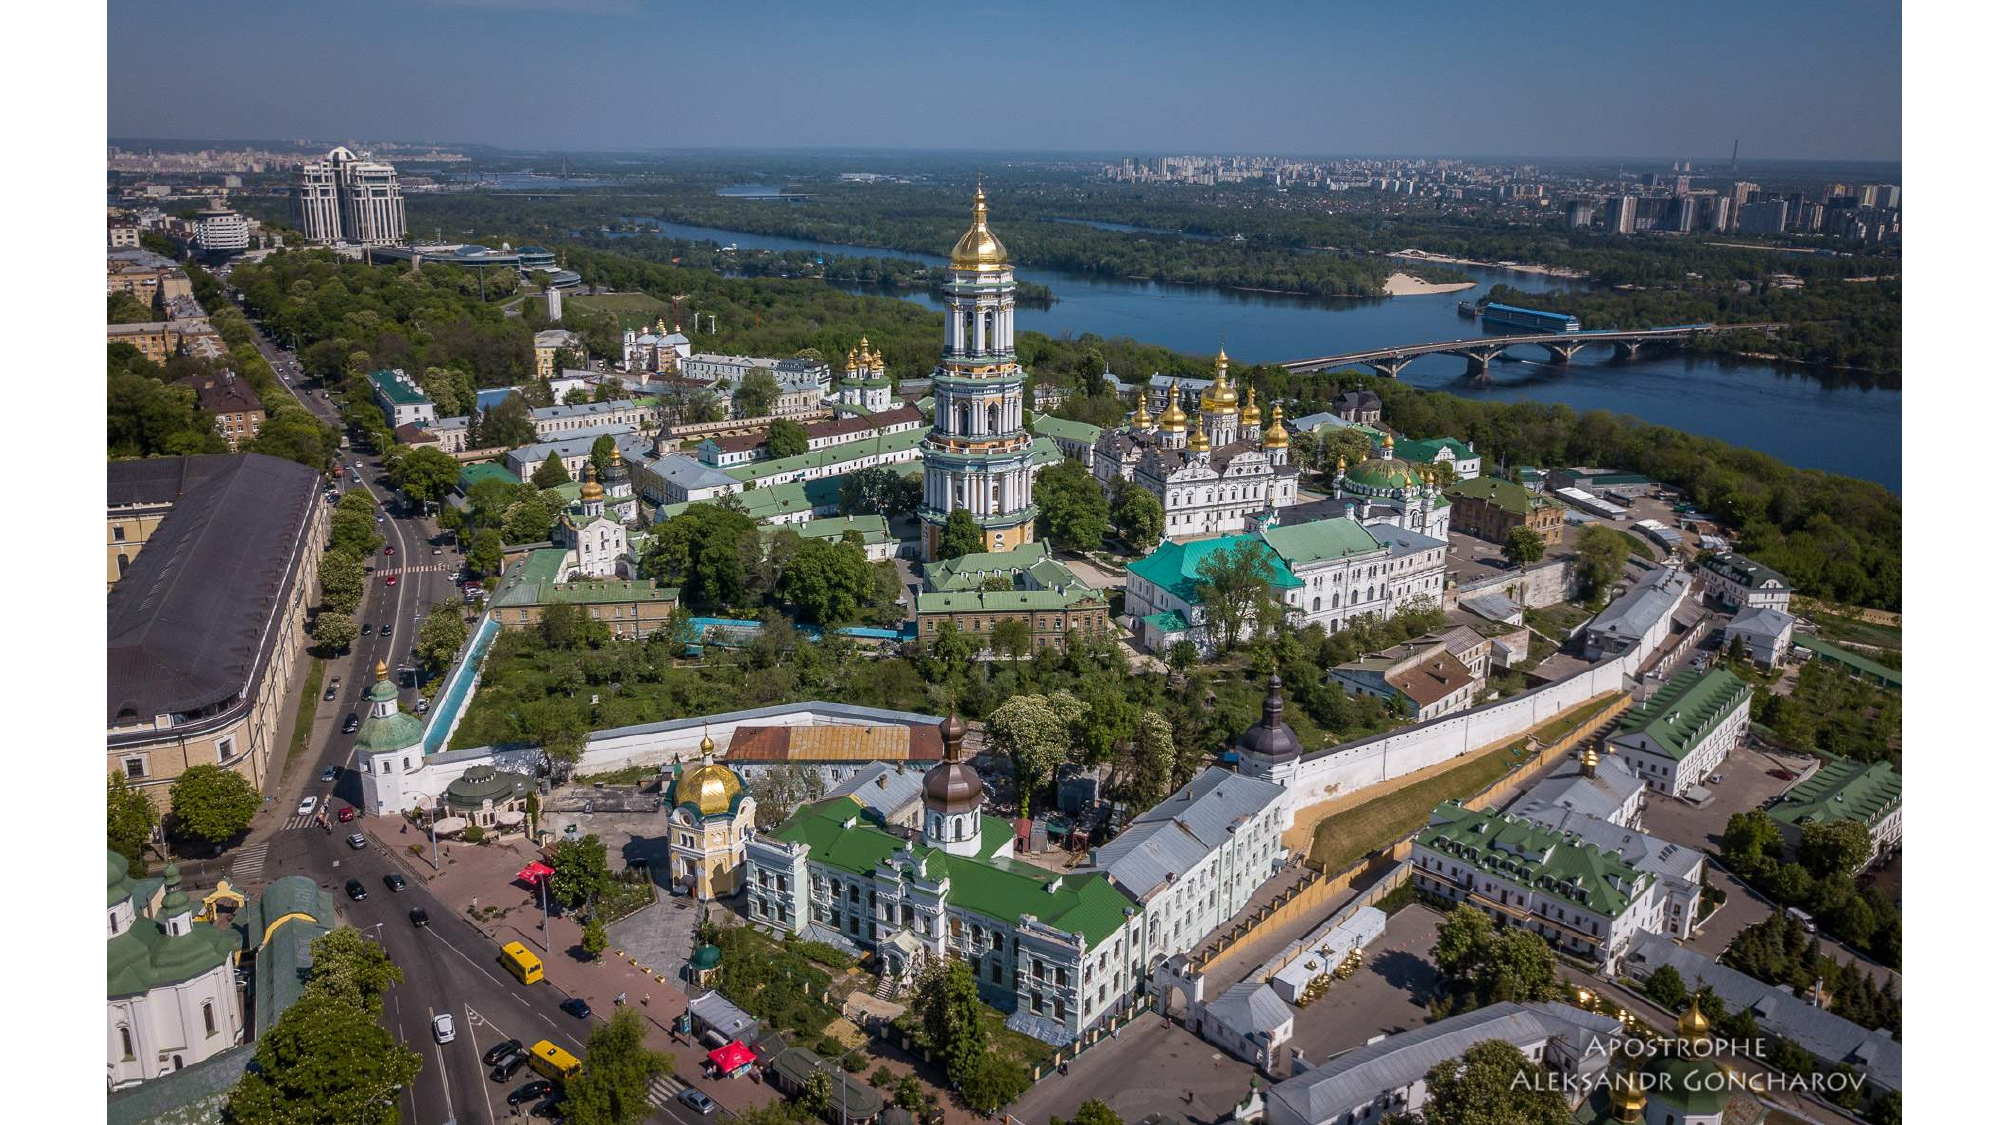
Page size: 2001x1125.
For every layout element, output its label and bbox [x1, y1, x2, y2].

picture [107, 0, 1902, 1125]
